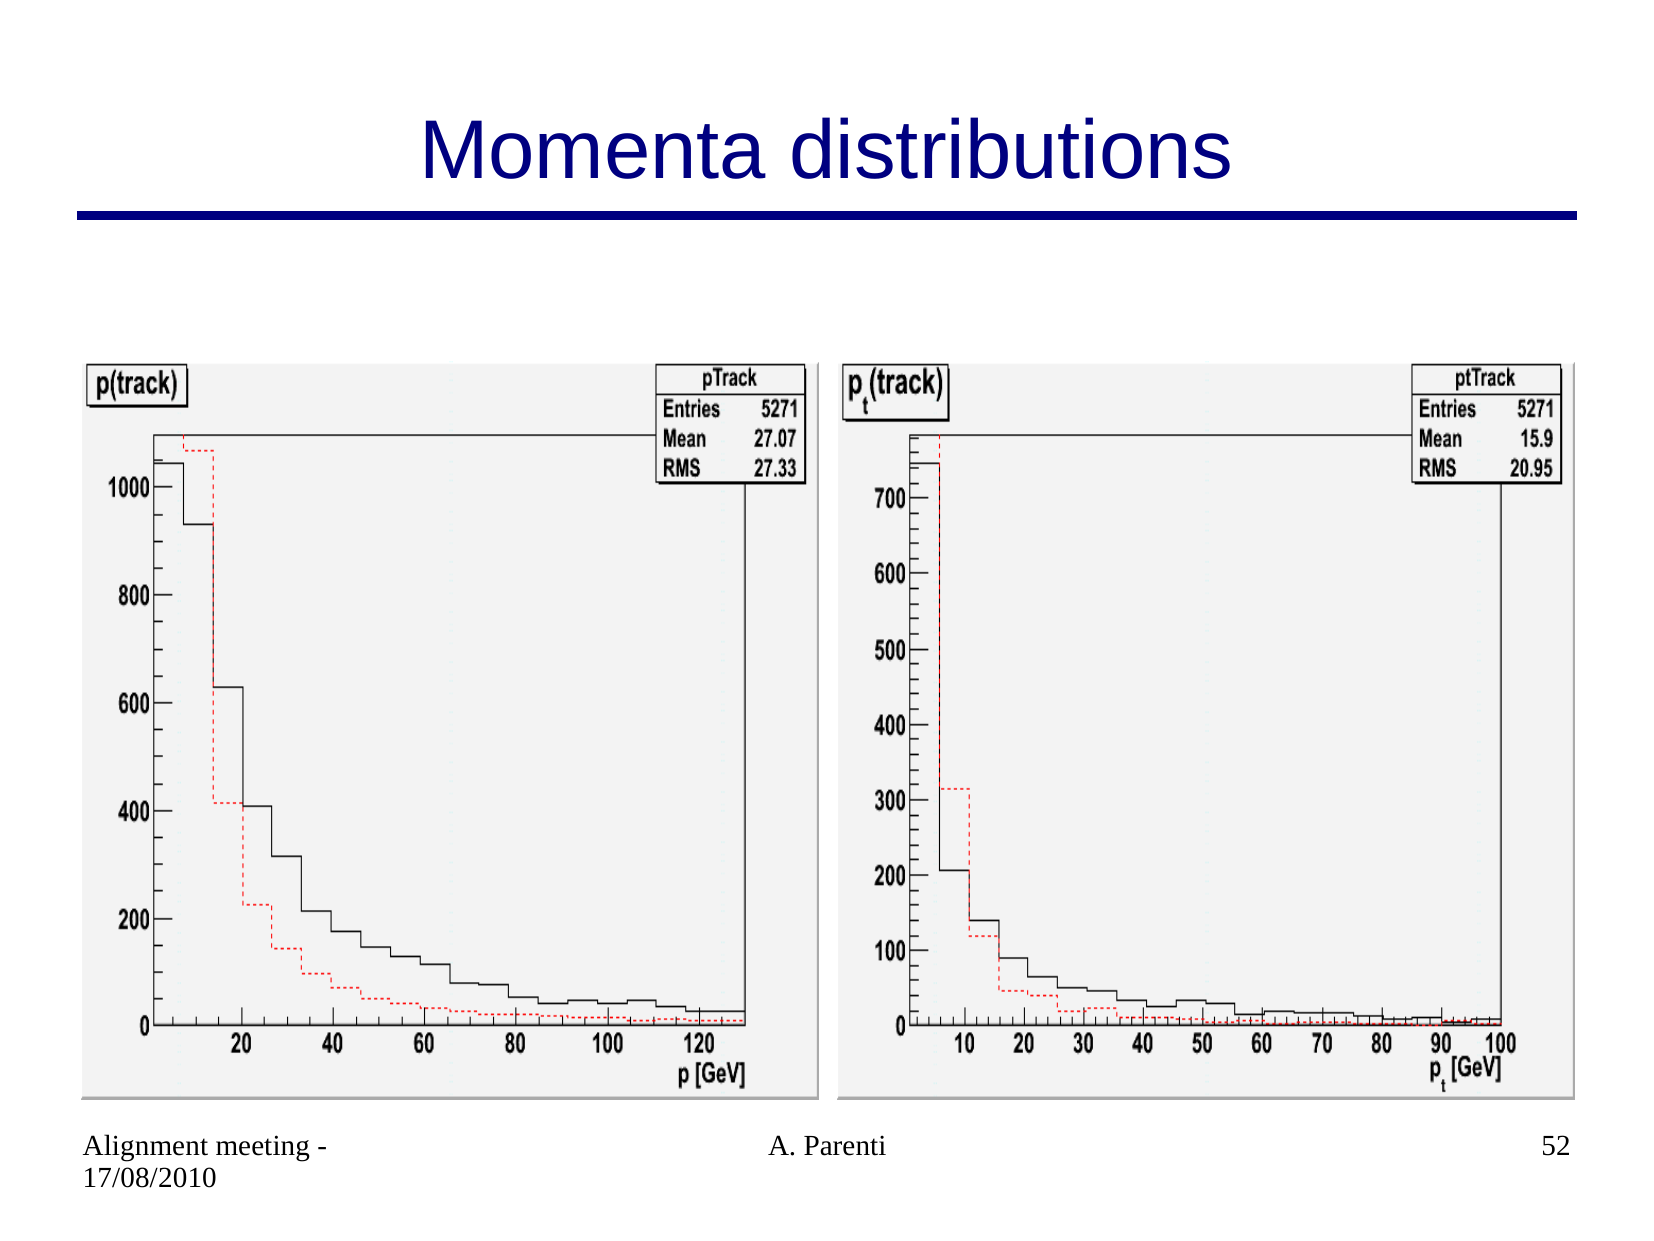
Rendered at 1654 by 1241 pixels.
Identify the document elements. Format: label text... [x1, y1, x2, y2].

title Momenta distributions [82, 75, 1571, 226]
picture [836, 361, 1575, 1100]
picture [80, 361, 819, 1100]
